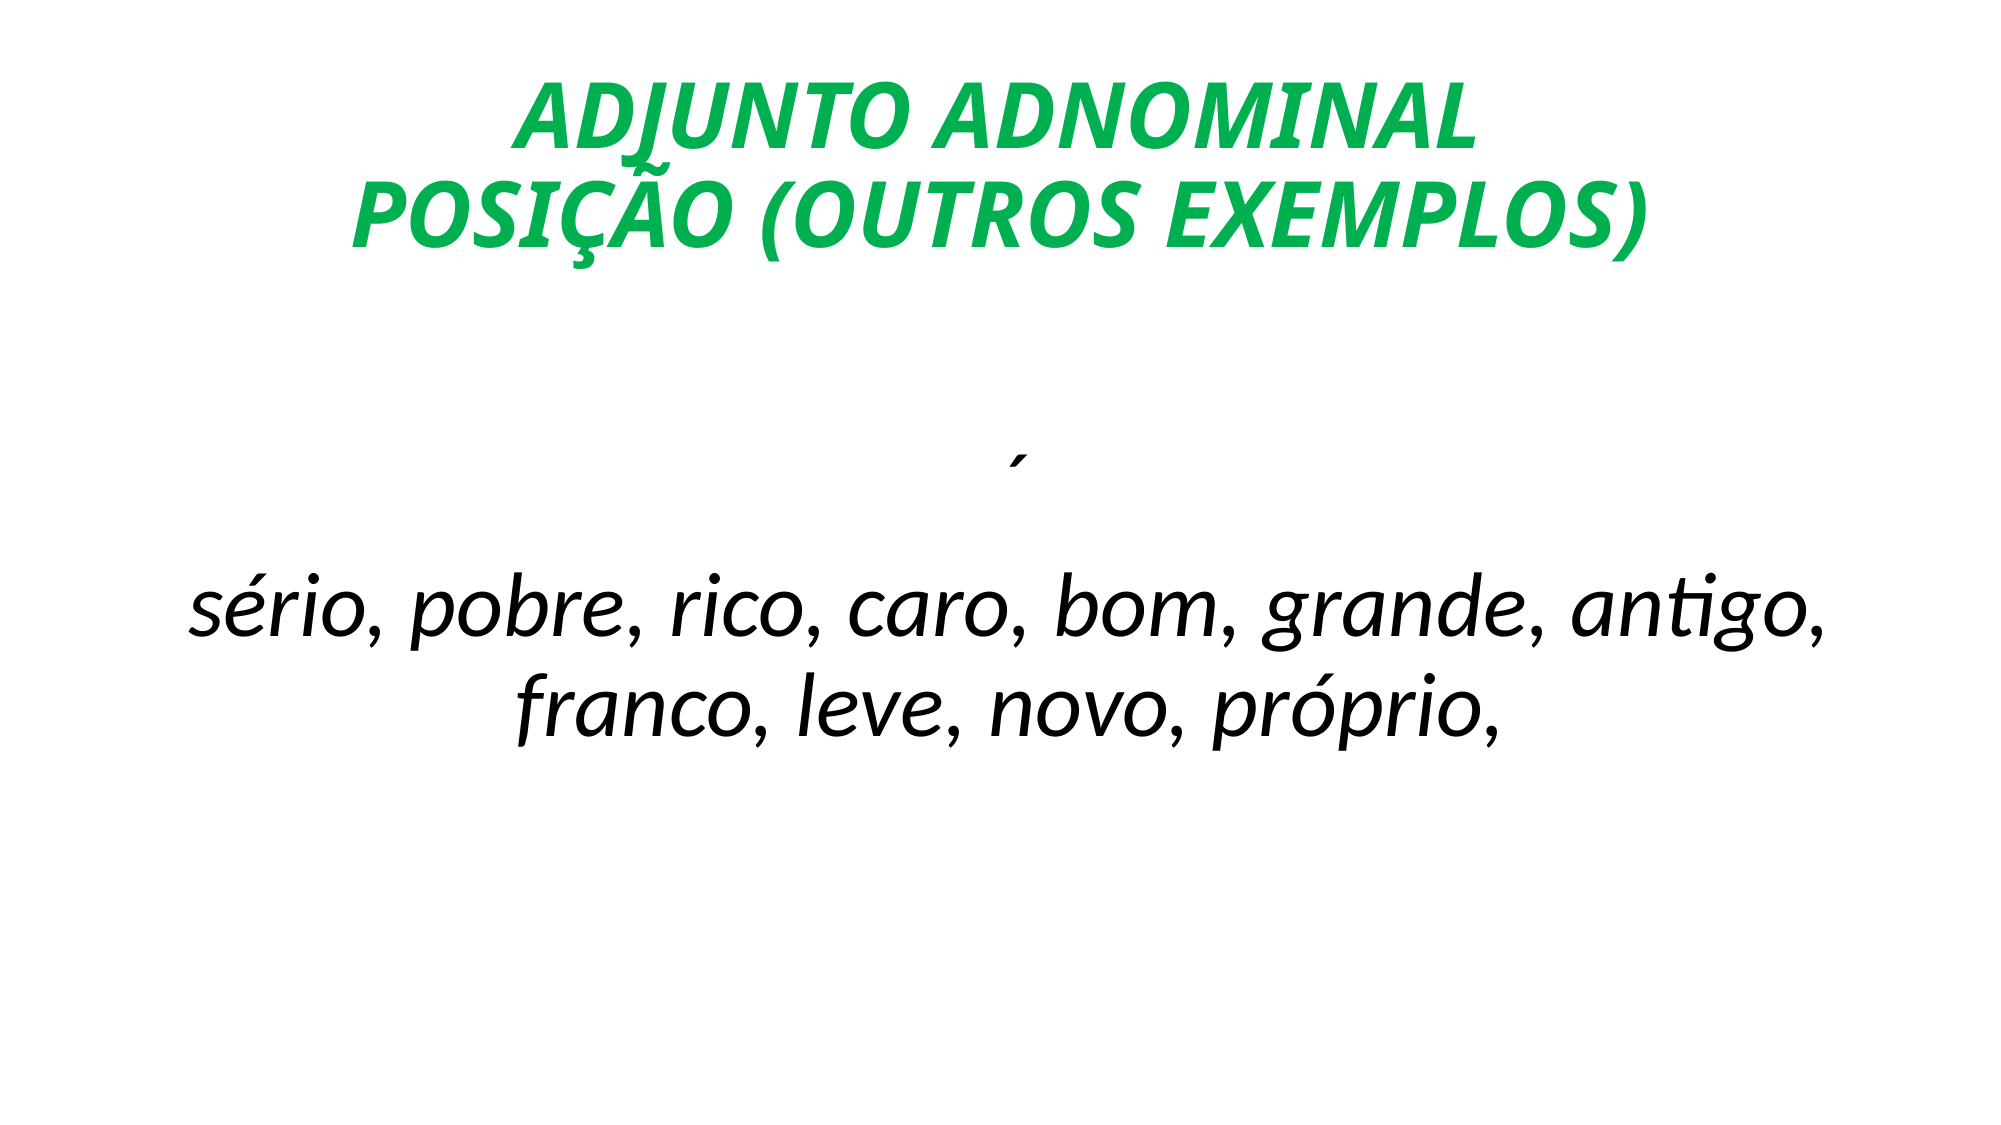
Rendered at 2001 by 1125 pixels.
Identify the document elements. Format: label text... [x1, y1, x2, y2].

list ´ sério, pobre, rico, caro, bom, grande, antigo, franco, leve, novo, próprio, [148, 299, 1874, 1014]
title ADJUNTO ADNOMINAL POSIÇÃO (OUTROS EXEMPLOS) [137, 59, 1863, 278]
